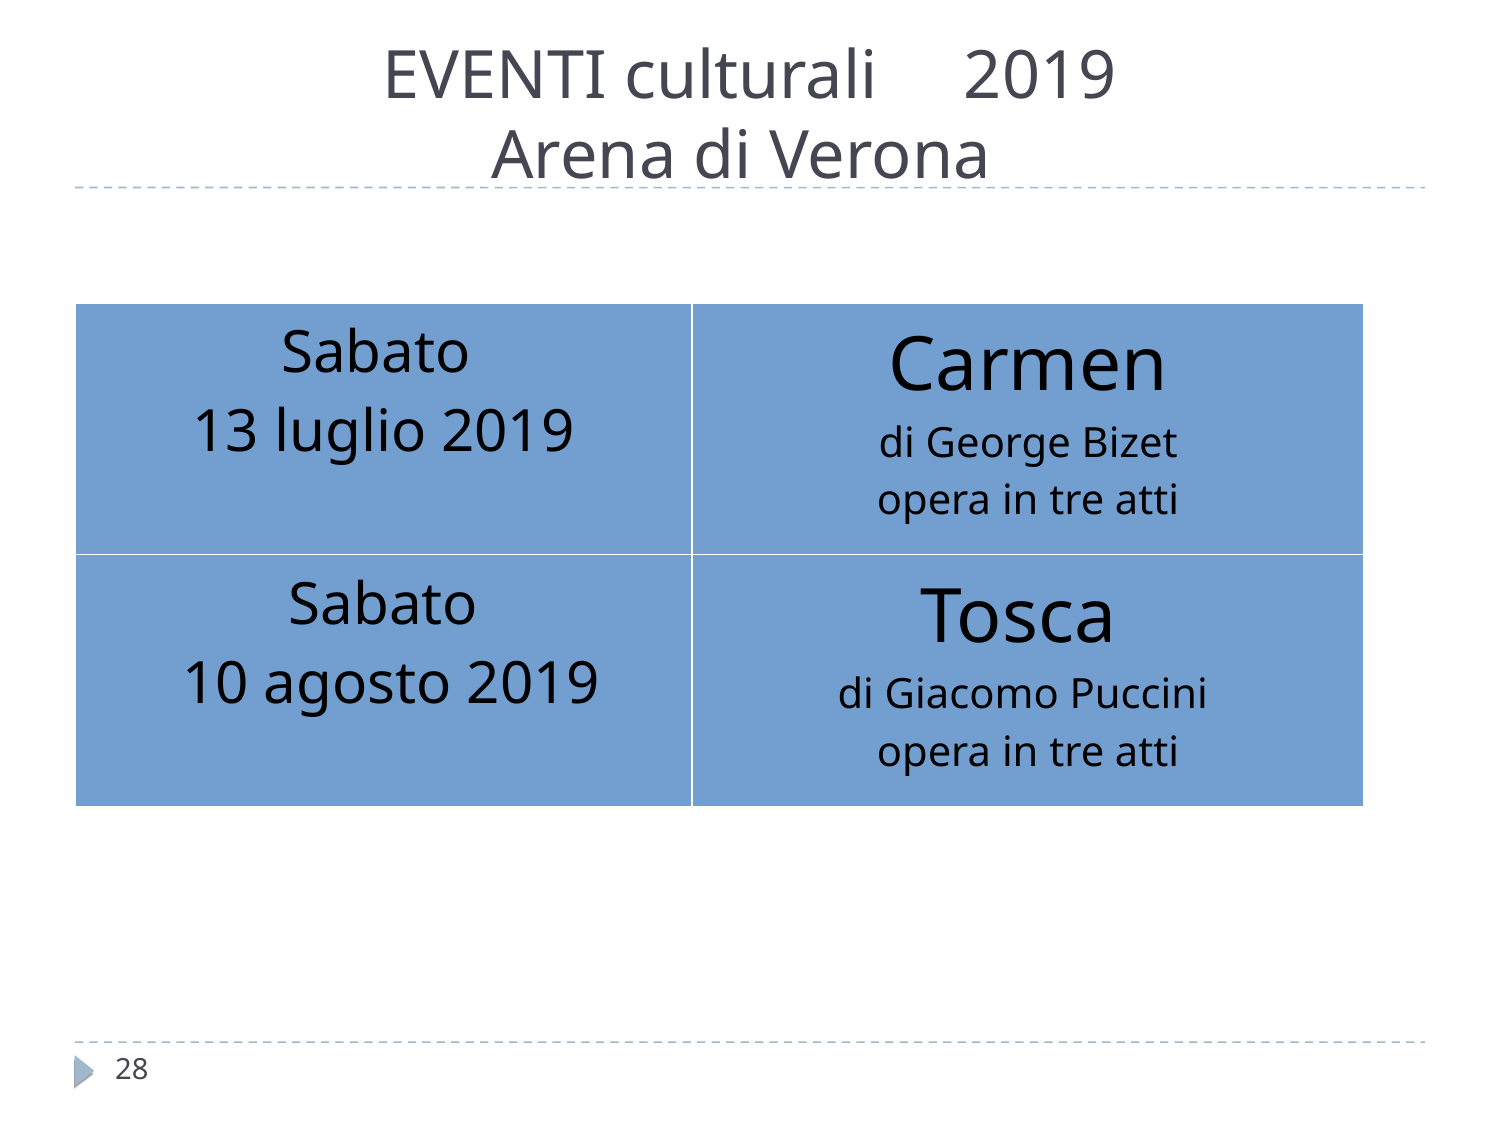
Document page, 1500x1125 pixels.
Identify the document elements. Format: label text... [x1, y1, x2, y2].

slide_number <numero> [100, 1042, 426, 1103]
title EVENTI culturali 2019 Arena di Verona [75, 24, 1425, 185]
table_cell Sabato 10 agosto 2019 [76, 555, 691, 806]
table_header Carmen di George Bizet opera in tre atti [693, 304, 1363, 554]
table_header Sabato 13 luglio 2019 [76, 304, 691, 554]
footer [475, 1042, 1051, 1103]
table_cell Tosca di Giacomo Puccini opera in tre atti [693, 555, 1363, 806]
